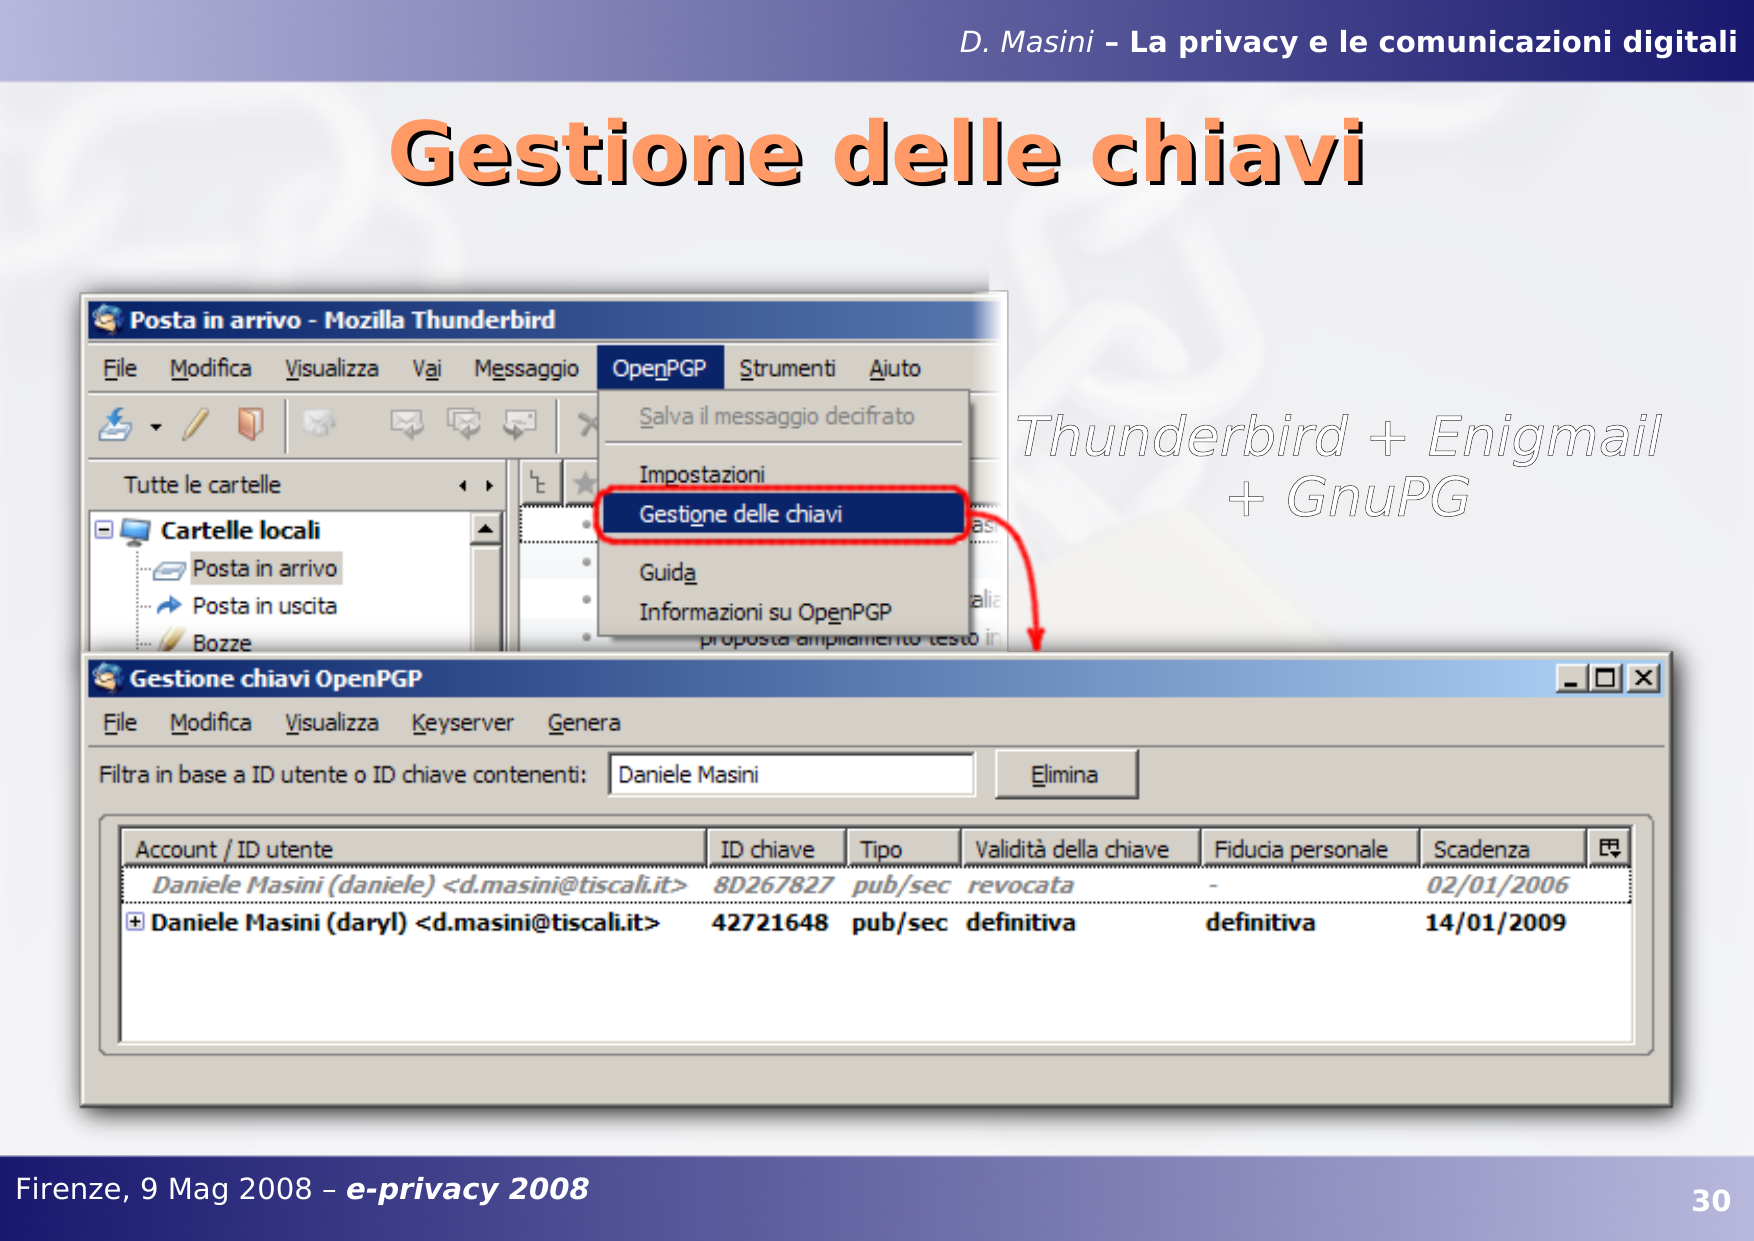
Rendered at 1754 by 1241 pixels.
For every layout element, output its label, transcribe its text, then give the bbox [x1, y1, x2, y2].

picture [0, 0, 1754, 1241]
text_box Thunderbird + Enigmail + GnuPG [1015, 407, 1663, 531]
title Gestione delle chiavi [87, 49, 1667, 256]
